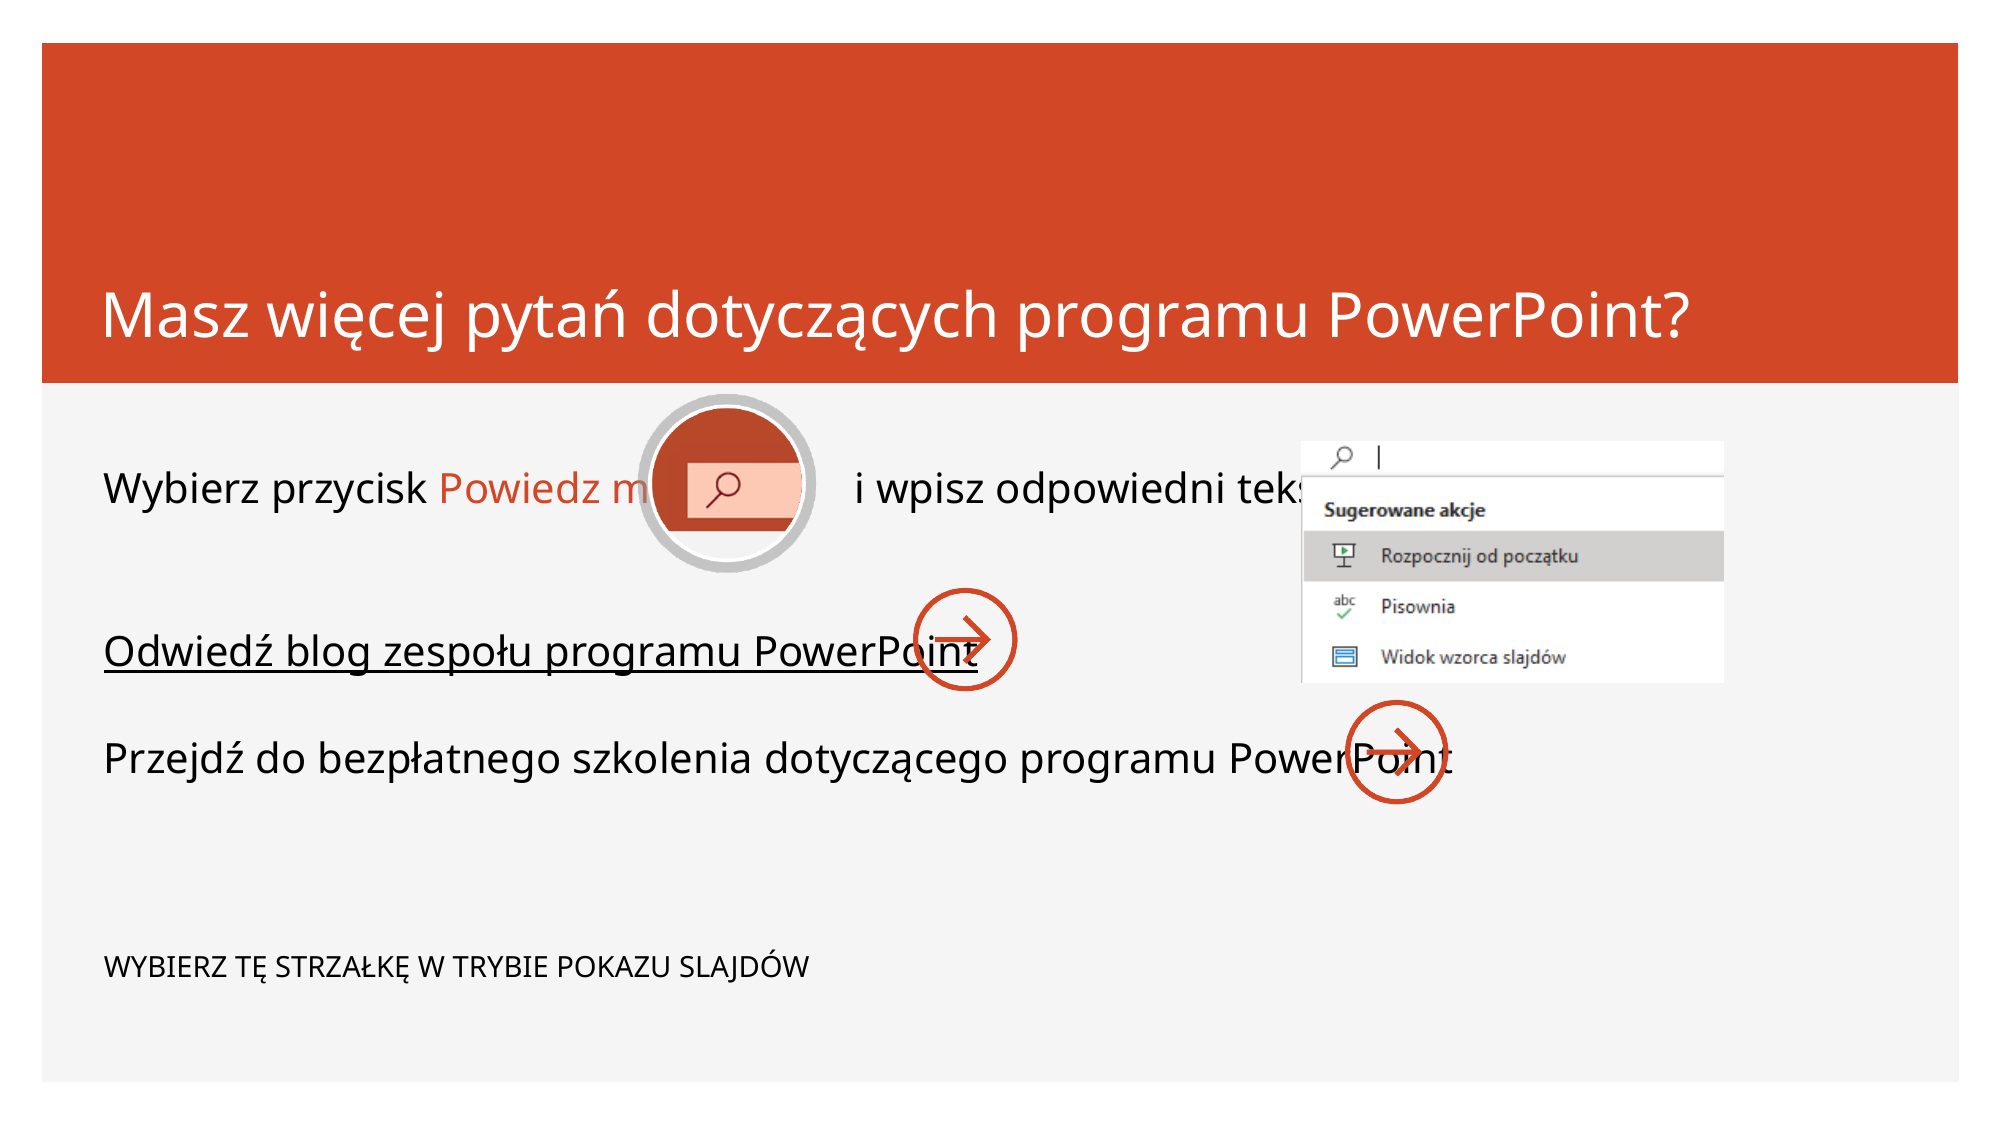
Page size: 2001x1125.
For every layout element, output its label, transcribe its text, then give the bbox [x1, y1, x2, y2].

picture [910, 585, 1020, 694]
title Masz więcej pytań dotyczących programu PowerPoint? [85, 251, 1830, 357]
text_box WYBIERZ TĘ STRZAŁKĘ W TRYBIE POKAZU SLAJDÓW [88, 941, 1105, 992]
list Wybierz przycisk Powiedz mi i wpisz odpowiedni tekst. Odwiedź blog zespołu programu PowerPoint Przejdź do bezpłatnego szkolenia dotyczącego programu PowerPoint [88, 428, 1638, 1082]
picture [1342, 697, 1451, 807]
picture [622, 385, 831, 581]
picture [1301, 441, 1724, 684]
